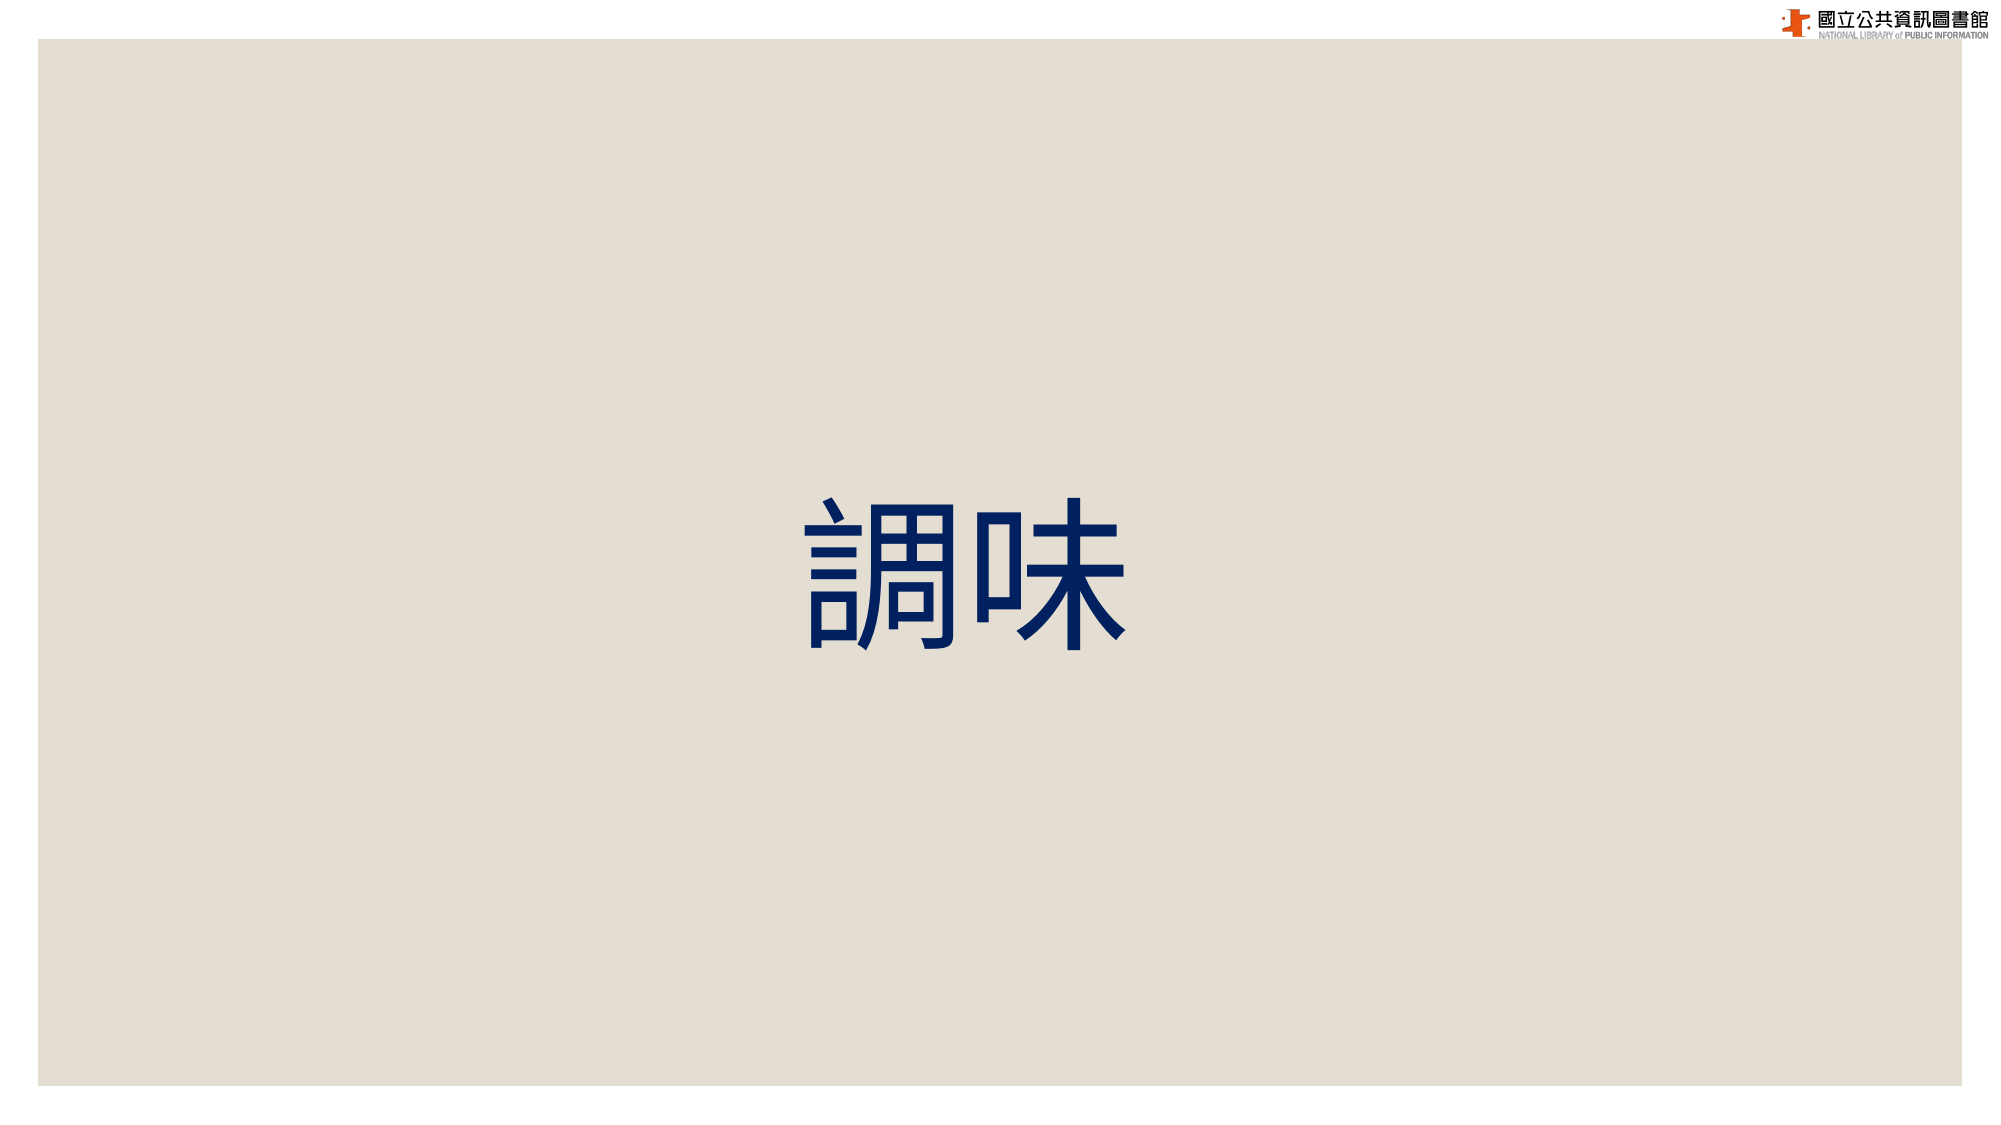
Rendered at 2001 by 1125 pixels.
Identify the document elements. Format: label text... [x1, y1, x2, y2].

text_box 調味 [784, 464, 1148, 679]
